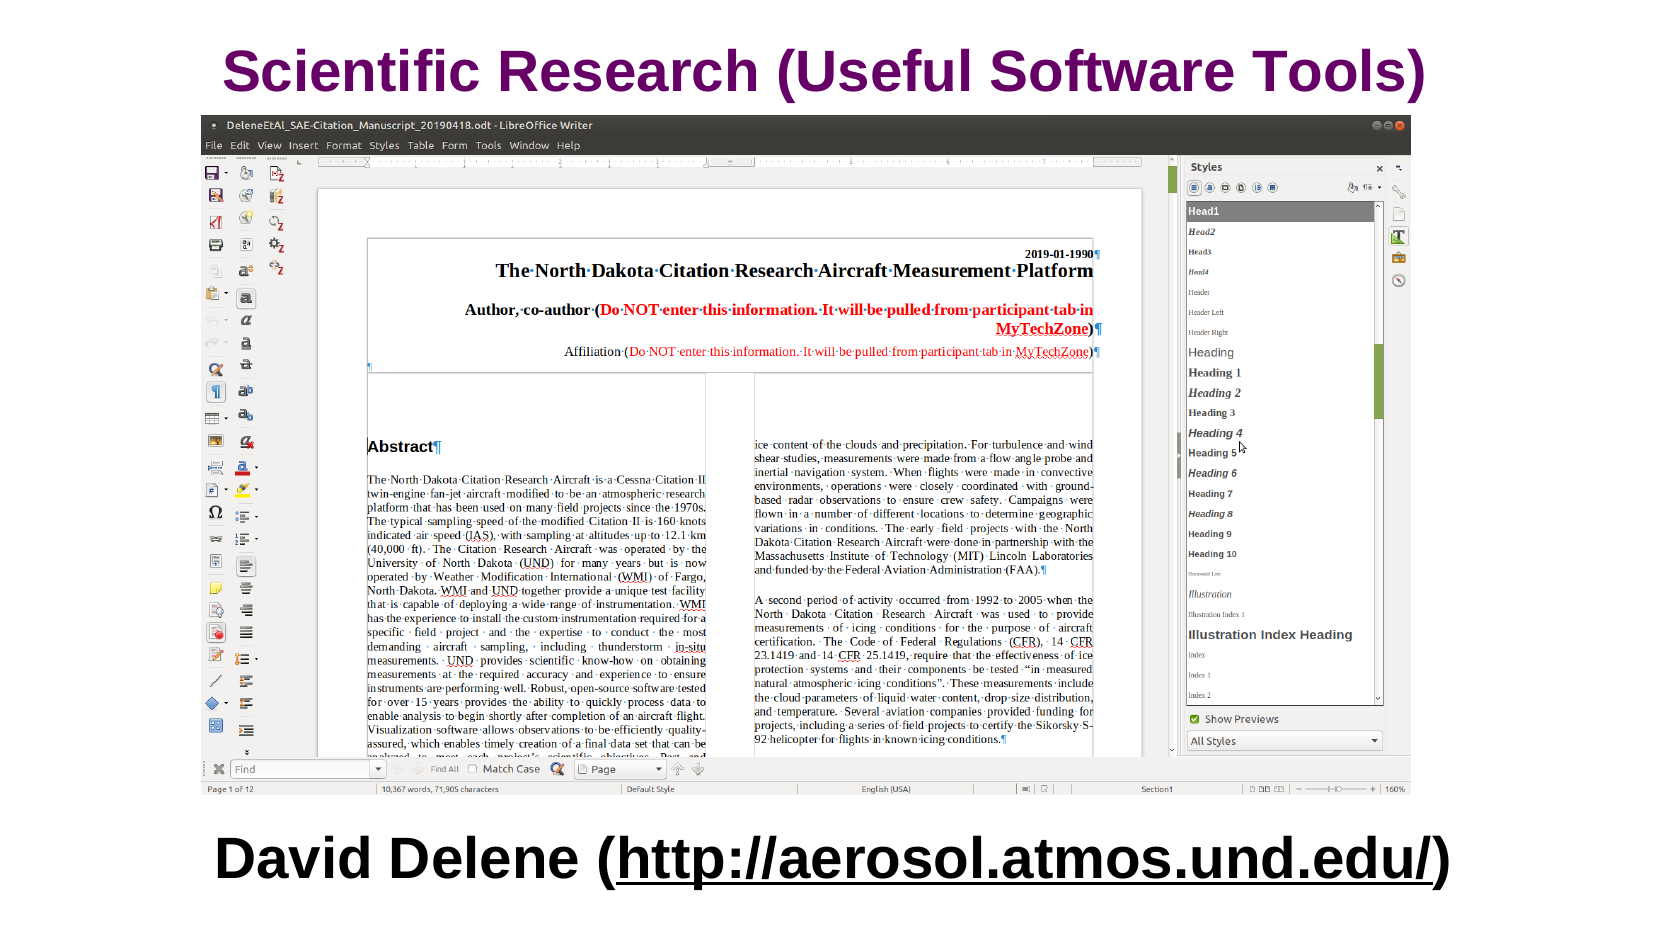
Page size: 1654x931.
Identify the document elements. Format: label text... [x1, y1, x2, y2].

picture [201, 115, 1411, 796]
title David Delene (http://aerosol.atmos.und.edu/) [0, 810, 1654, 901]
title Scientific Research (Useful Software Tools) [37, 25, 1613, 111]
